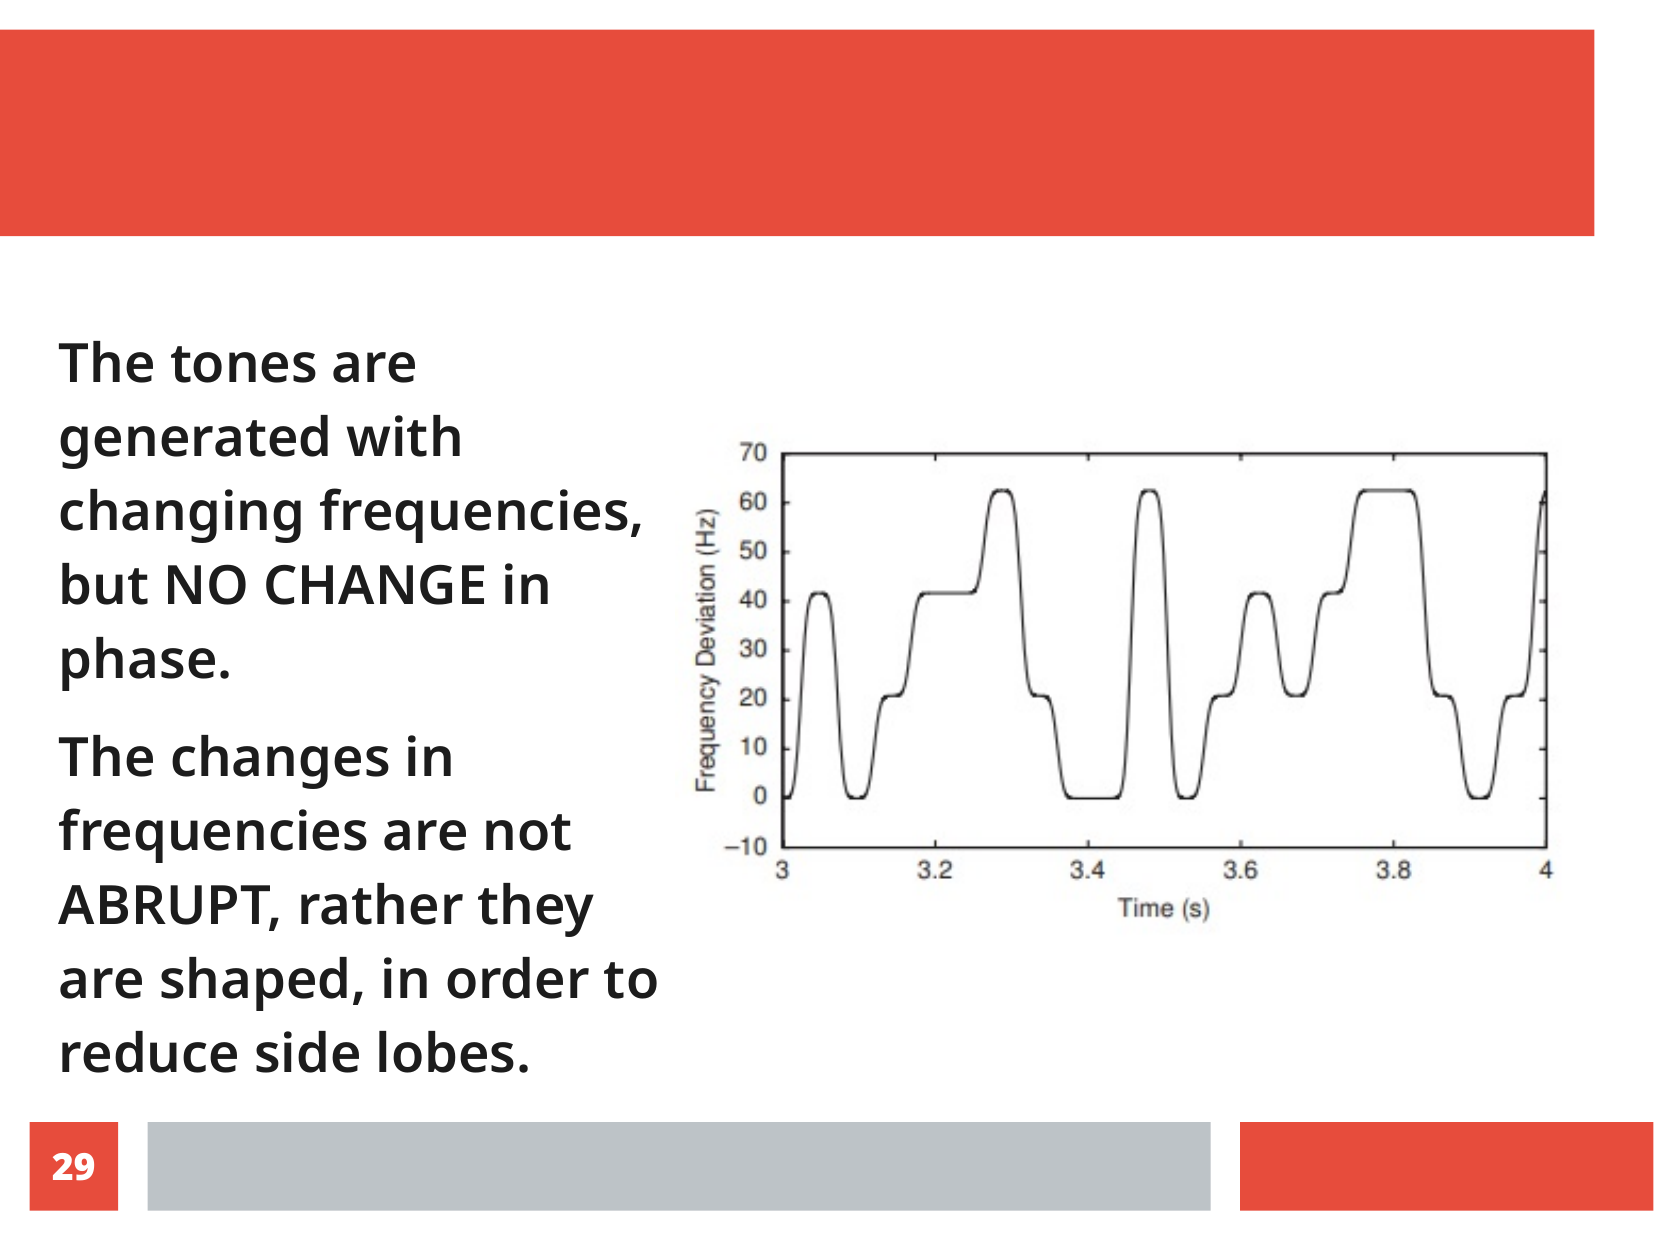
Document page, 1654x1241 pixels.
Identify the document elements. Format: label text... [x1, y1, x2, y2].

picture [675, 423, 1576, 946]
list The tones are generated with changing frequencies, but NO CHANGE in phase. The changes in frequencies are not ABRUPT, rather they are shaped, in order to reduce side lobes. [59, 324, 676, 1093]
